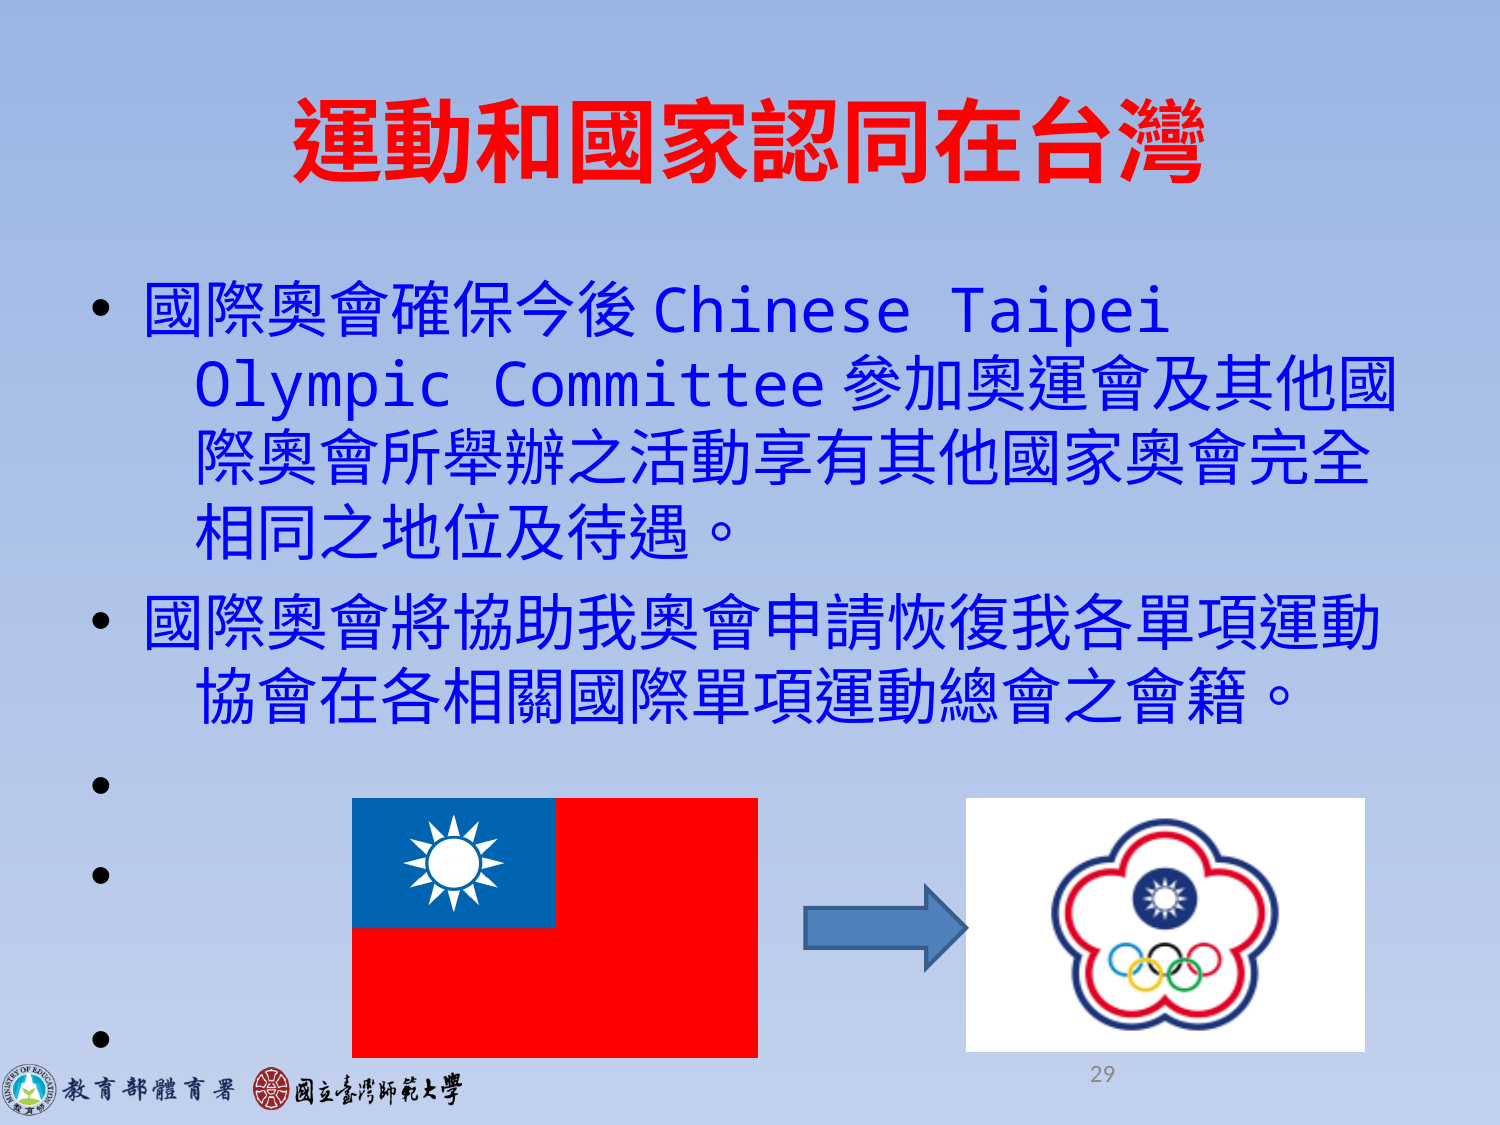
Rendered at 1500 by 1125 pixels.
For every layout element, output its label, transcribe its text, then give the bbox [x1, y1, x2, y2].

list 國際奧會確保今後Chinese Taipei Olympic Committee參加奧運會及其他國際奧會所舉辦之活動享有其他國家奧會完全相同之地位及待遇。 國際奧會將協助我奧會申請恢復我各單項運動協會在各相關國際單項運動總會之會籍。 → [75, 262, 1426, 1005]
text_box [1074, 1042, 1426, 1103]
text_box [805, 888, 967, 968]
picture [352, 798, 758, 1058]
picture [966, 798, 1365, 1052]
title 運動和國家認同在台灣 [75, 45, 1426, 233]
